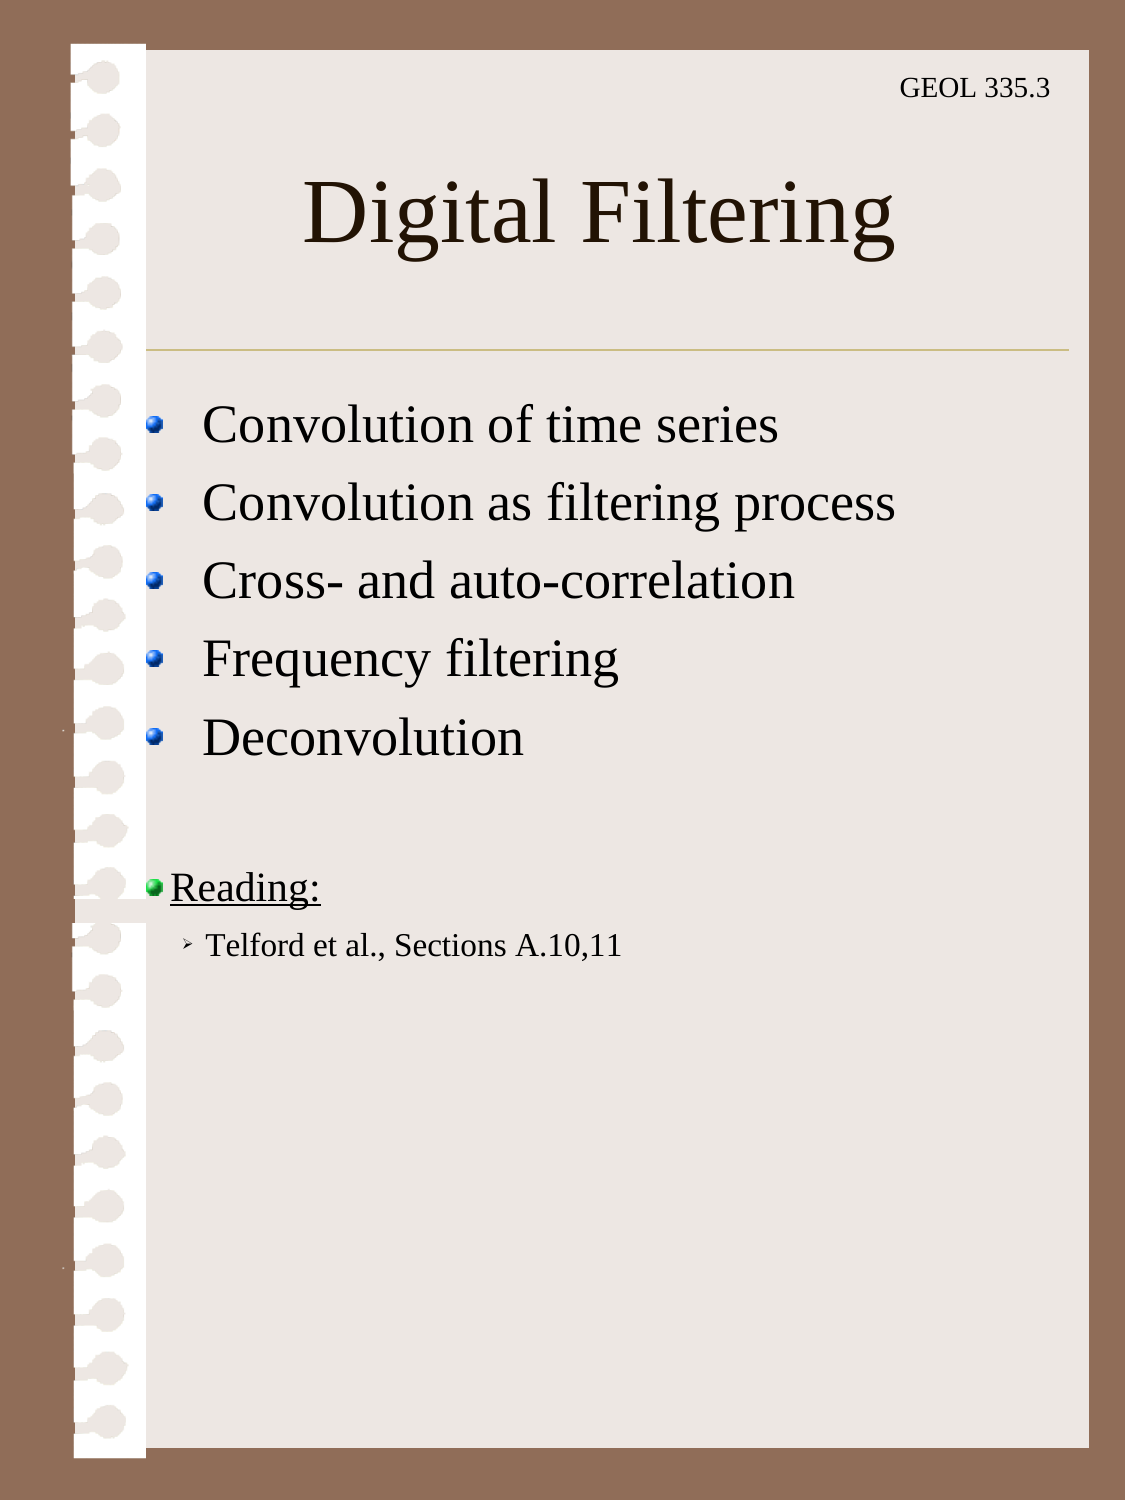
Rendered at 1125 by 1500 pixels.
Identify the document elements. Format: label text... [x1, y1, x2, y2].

list Convolution of time series Convolution as filtering process Cross- and auto-correlation Frequency filtering Deconvolution Reading: Telford et al., Sections A.10,11 [131, 383, 1069, 1326]
title Digital Filtering [131, 83, 1069, 334]
